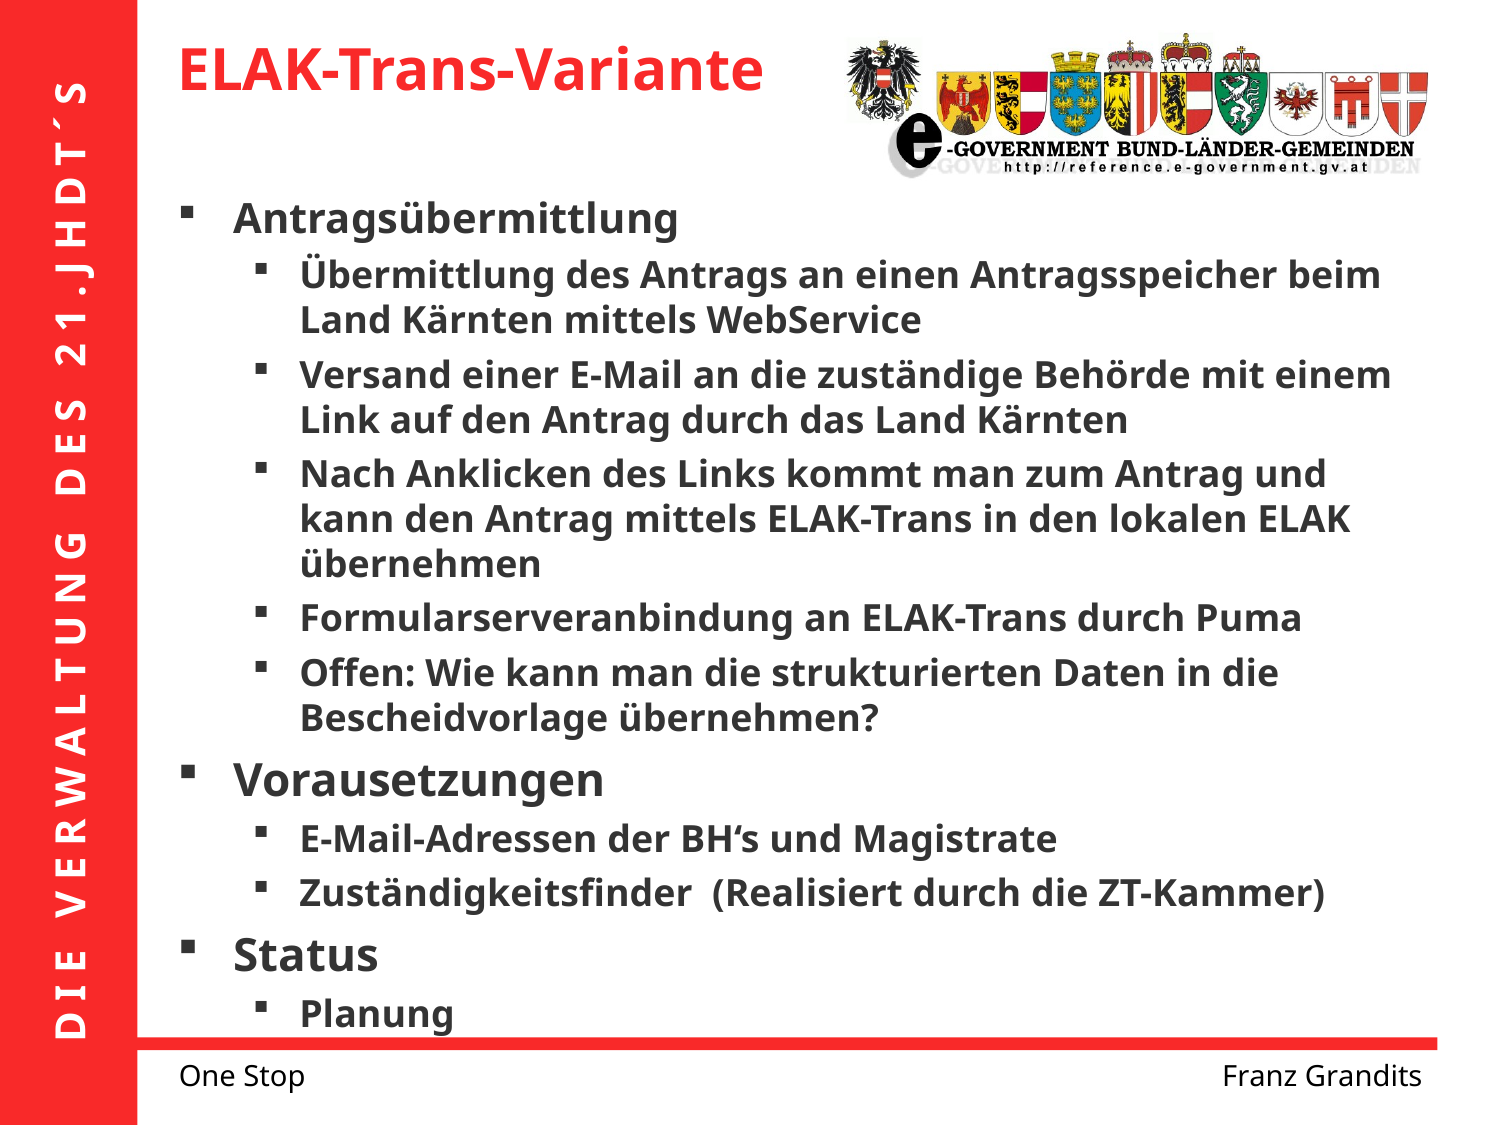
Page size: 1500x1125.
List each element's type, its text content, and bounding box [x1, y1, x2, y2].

title ELAK-Trans-Variante [162, 24, 826, 184]
text_box One Stop [163, 1050, 681, 1125]
picture [844, 30, 1429, 181]
list Antragsübermittlung Übermittlung des Antrags an einen Antragsspeicher beim Land Kärnten mittels WebService Versand einer E-Mail an die zuständige Behörde mit einem Link auf den Antrag durch das Land Kärnten Nach Anklicken des Links kommt man zum Antrag und kann den Antrag mittels ELAK-Trans in den lokalen ELAK übernehmen Formularserveranbindung an ELAK-Trans durch Puma Offen: Wie kann man die strukturierten Daten in die Bescheidvorlage übernehmen? Vorausetzungen E-Mail-Adressen der BH‘s und Magistrate Zuständigkeitsfinder (Realisiert durch die ZT-Kammer) Status Planung [162, 184, 1438, 1047]
text_box Franz Grandits [1187, 1050, 1438, 1125]
